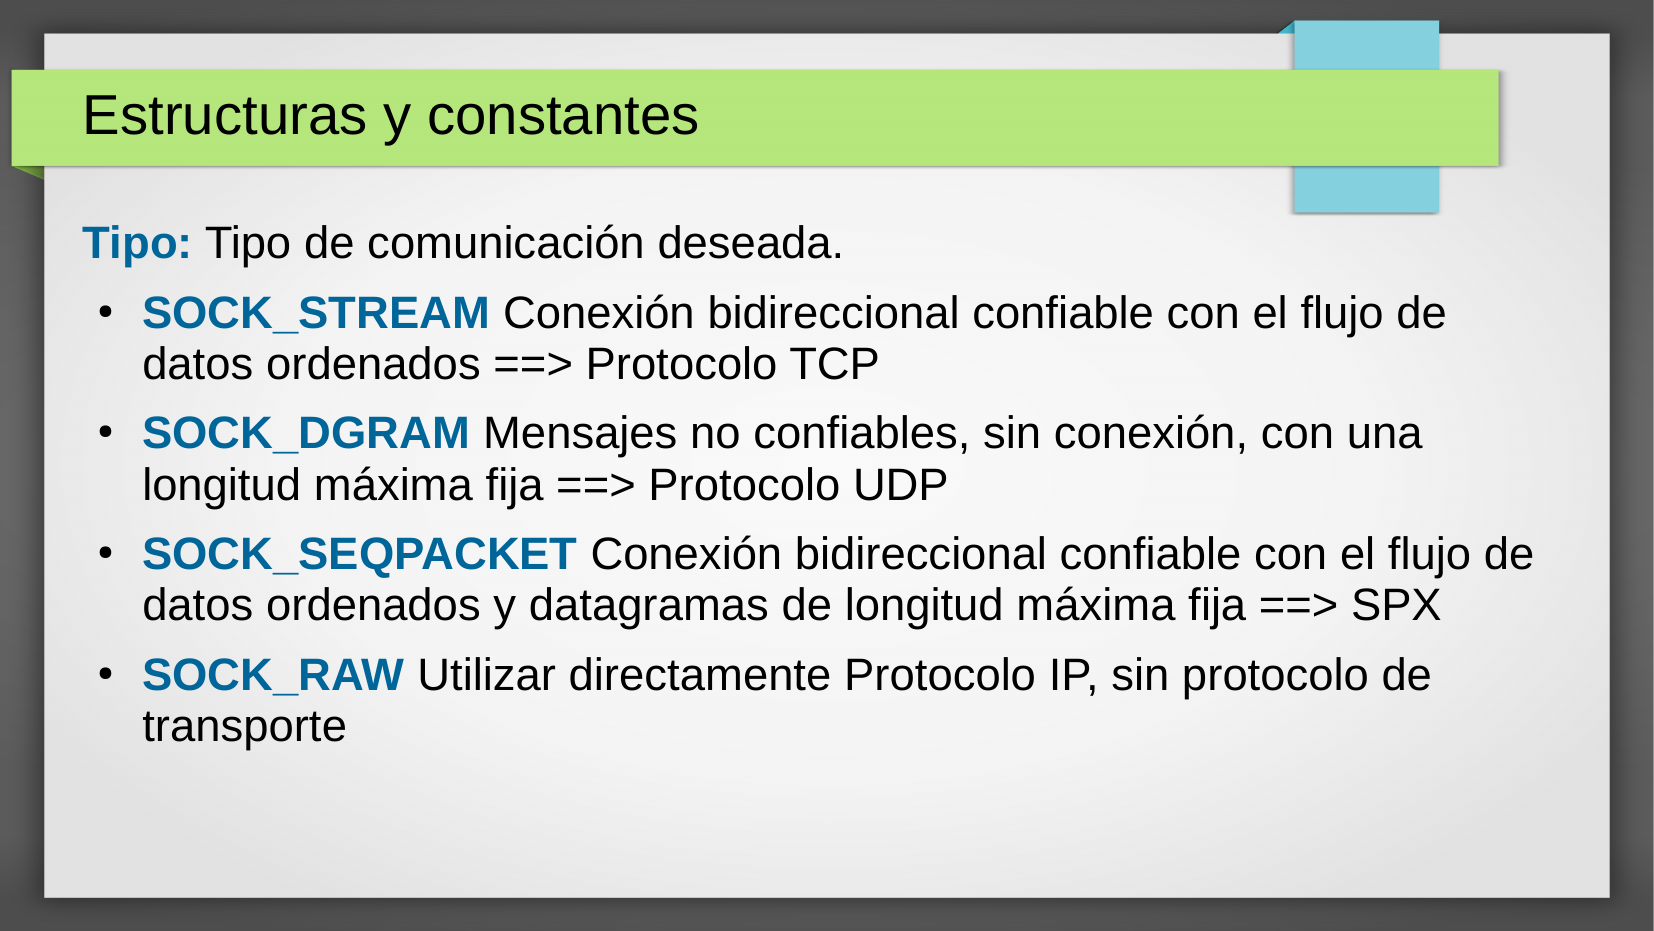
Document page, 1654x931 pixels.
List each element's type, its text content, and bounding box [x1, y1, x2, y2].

list Tipo: Tipo de comunicación deseada. SOCK_STREAM Conexión bidireccional confiable con el flujo de datos ordenados ==> Protocolo TCP SOCK_DGRAM Mensajes no confiables, sin conexión, con una longitud máxima fija ==> Protocolo UDP SOCK_SEQPACKET Conexión bidireccional confiable con el flujo de datos ordenados y datagramas de longitud máxima fija ==> SPX SOCK_RAW Utilizar directamente Protocolo IP, sin protocolo de transporte [82, 217, 1571, 758]
title Estructuras y constantes [82, 70, 1264, 160]
picture [0, 0, 1654, 931]
